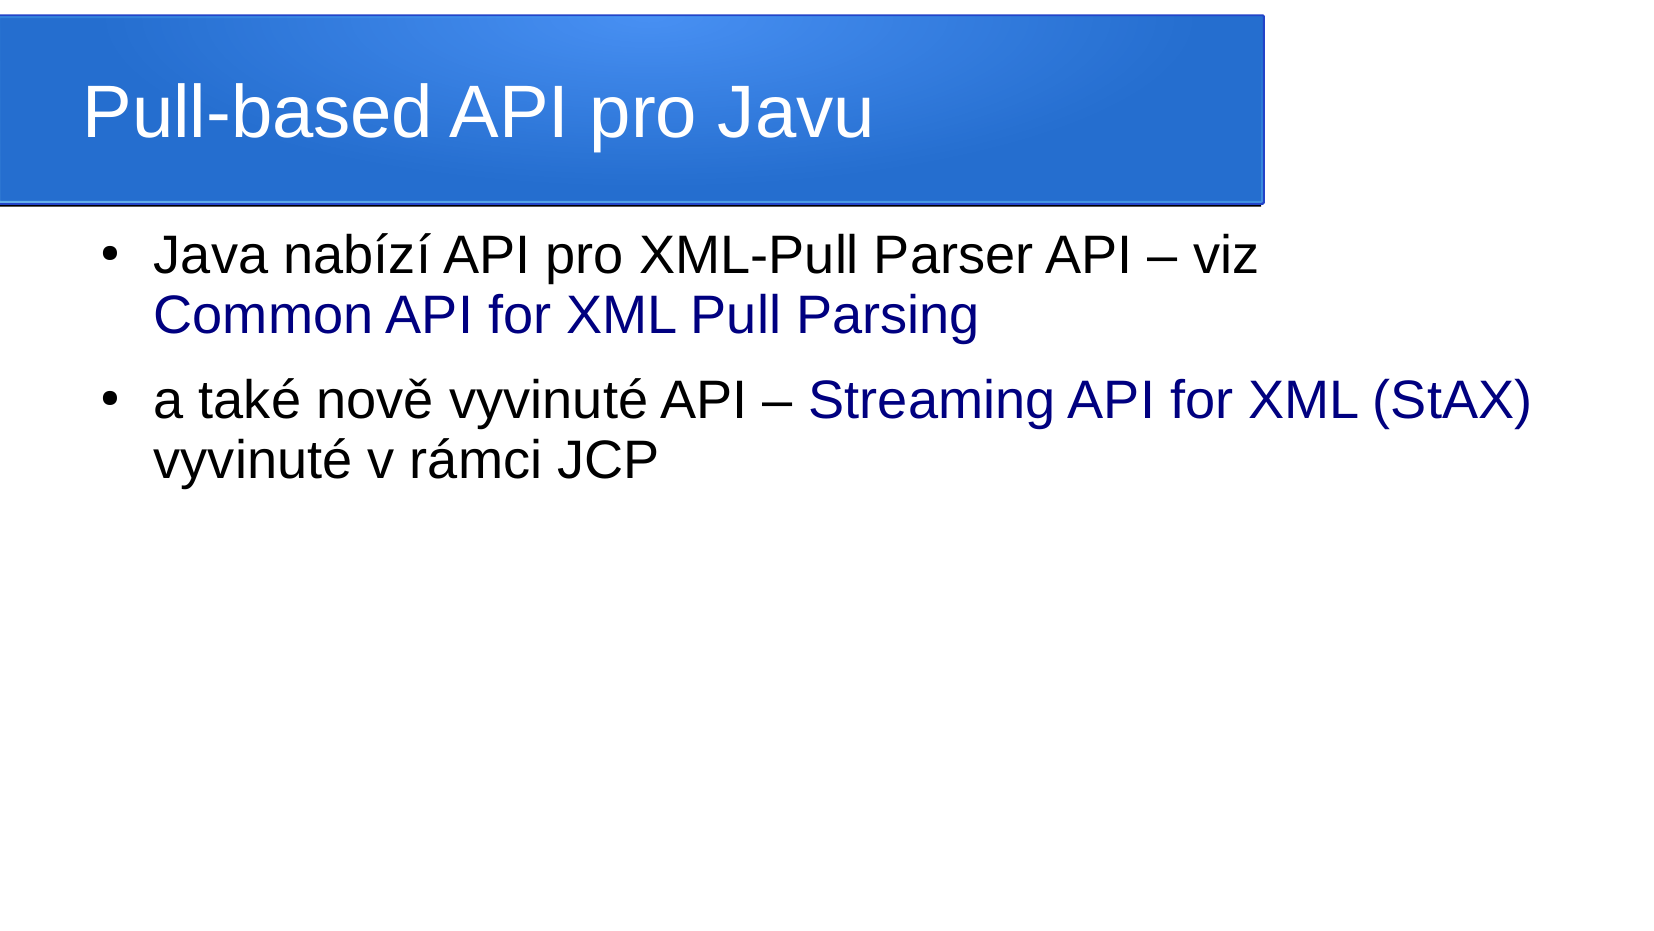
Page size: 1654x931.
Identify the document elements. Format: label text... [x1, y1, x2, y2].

title Pull-based API pro Javu [82, 35, 1235, 189]
list Java nabízí API pro XML-Pull Parser API – viz Common API for XML Pull Parsing a také nově vyvinuté API – Streaming API for XML (StAX) vyvinuté v rámci JCP [82, 224, 1571, 764]
